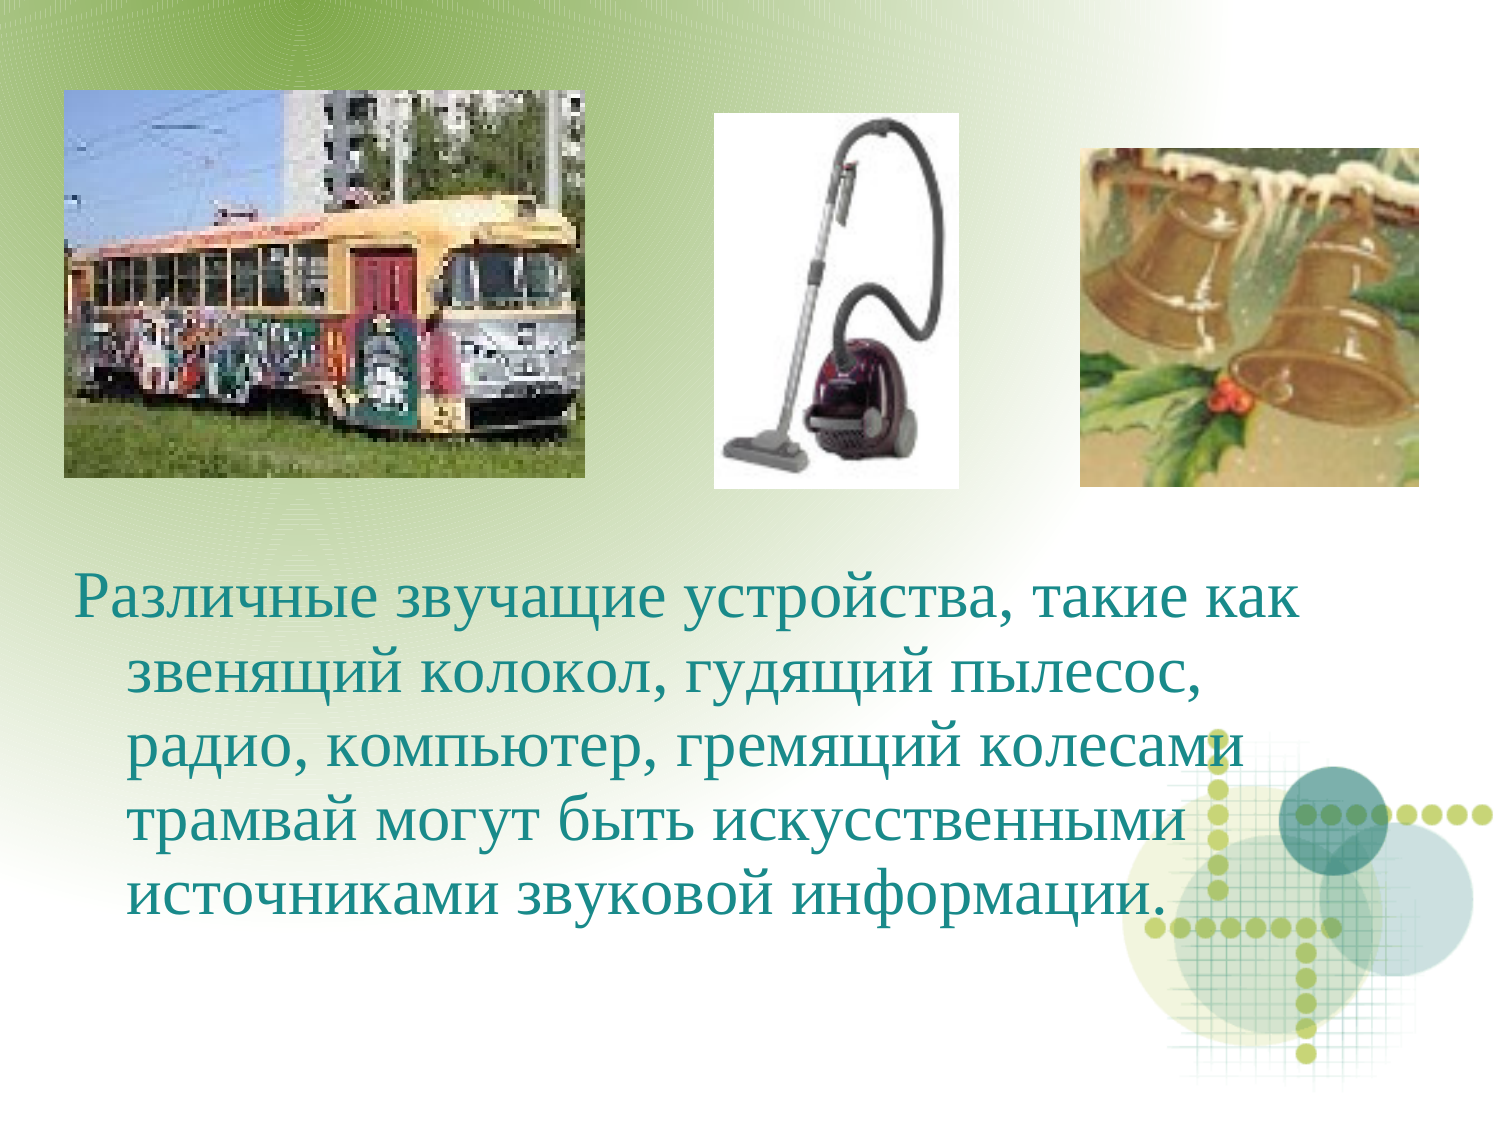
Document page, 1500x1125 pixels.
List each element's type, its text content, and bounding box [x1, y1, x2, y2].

picture [1110, 718, 1500, 1098]
picture [714, 113, 959, 489]
picture [1080, 148, 1419, 487]
title [150, 45, 1426, 234]
list Различные звучащие устройства, такие как звенящий колокол, гудящий пылесос, радио, компьютер, гремящий колесами трамвай могут быть искусственными источниками звуковой информации. [41, 550, 1392, 1052]
picture [64, 90, 585, 478]
